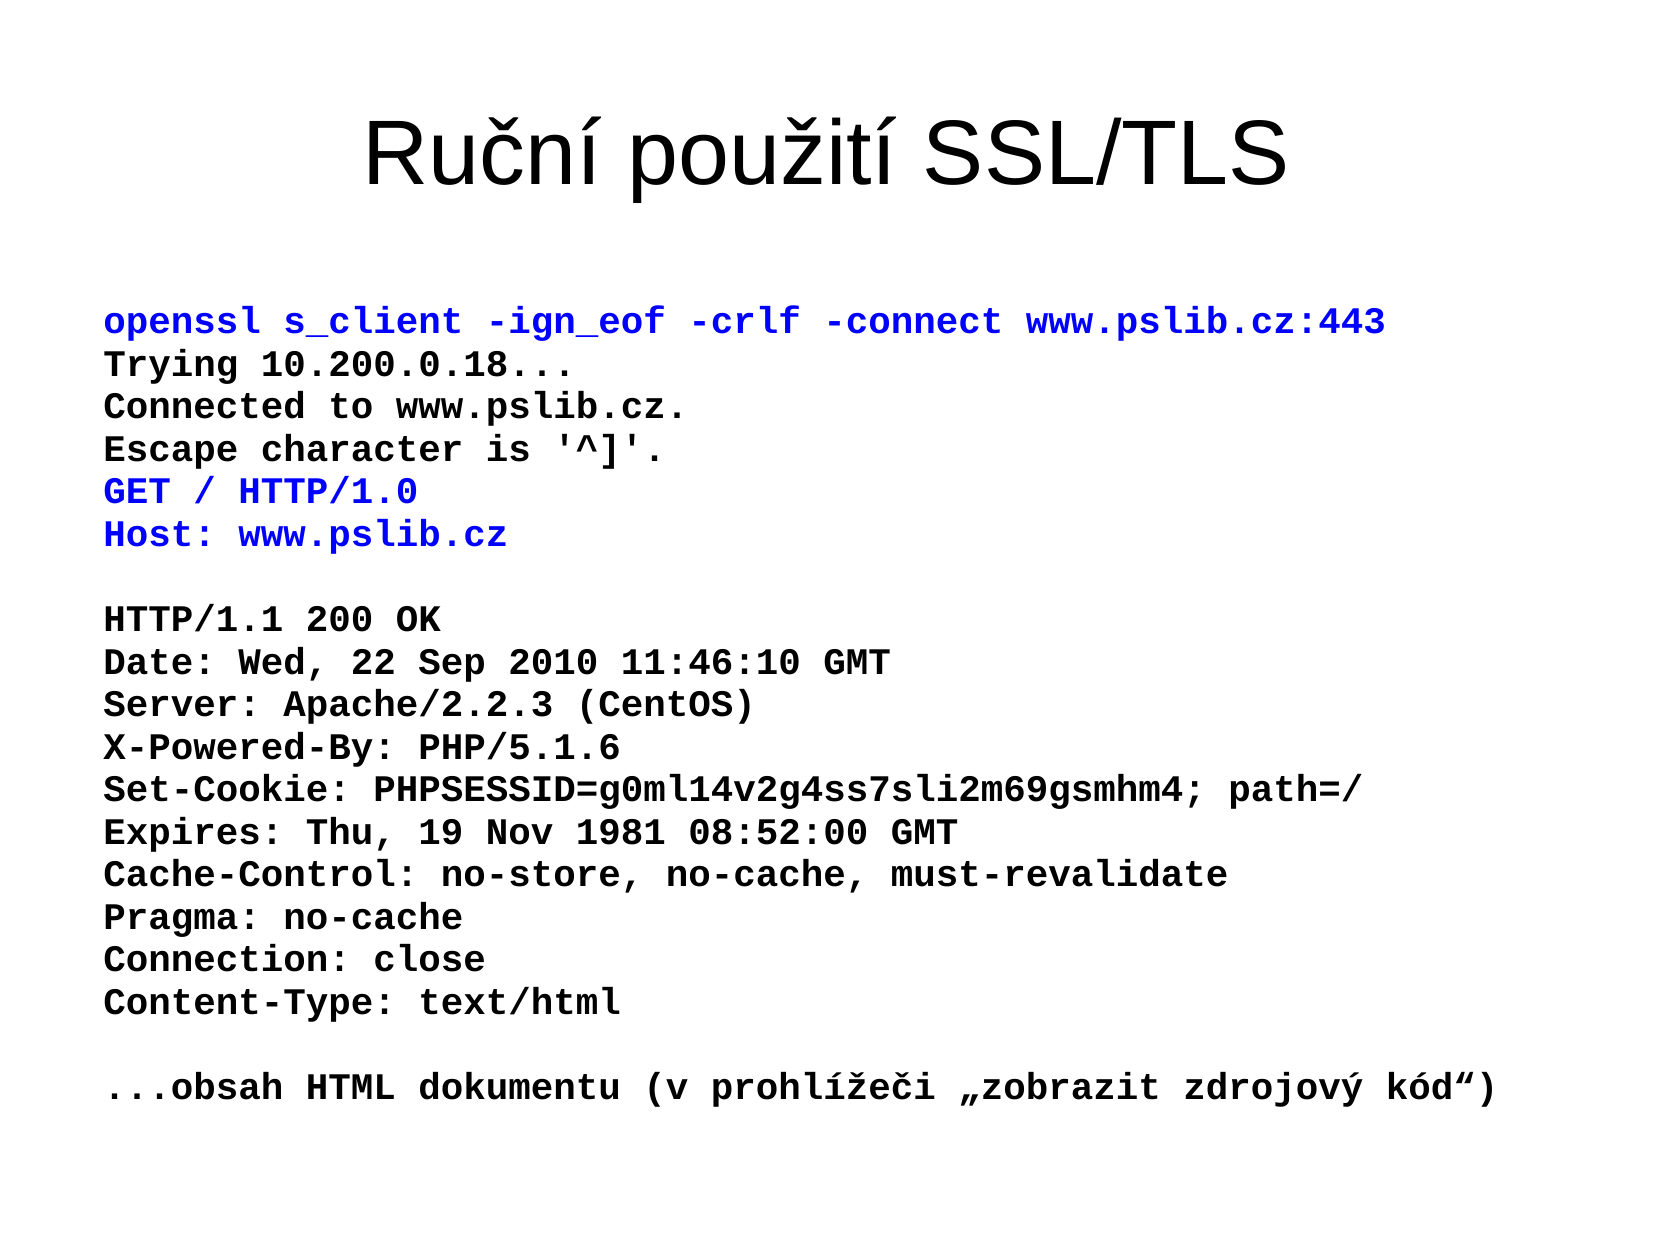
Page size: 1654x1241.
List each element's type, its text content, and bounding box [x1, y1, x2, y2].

title Ruční použití SSL/TLS [82, 49, 1571, 257]
text_box openssl s_client -ign_eof -crlf -connect www.pslib.cz:443 Trying 10.200.0.18... Connected to www.pslib.cz. Escape character is '^]'. GET / HTTP/1.0 Host: www.pslib.cz HTTP/1.1 200 OK Date: Wed, 22 Sep 2010 11:46:10 GMT Server: Apache/2.2.3 (CentOS) X-Powered-By: PHP/5.1.6 Set-Cookie: PHPSESSID=g0ml14v2g4ss7sli2m69gsmhm4; path=/ Expires: Thu, 19 Nov 1981 08:52:00 GMT Cache-Control: no-store, no-cache, must-revalidate Pragma: no-cache Connection: close Content-Type: text/html ...obsah HTML dokumentu (v prohlížeči „zobrazit zdrojový kód“) [88, 295, 1565, 1119]
